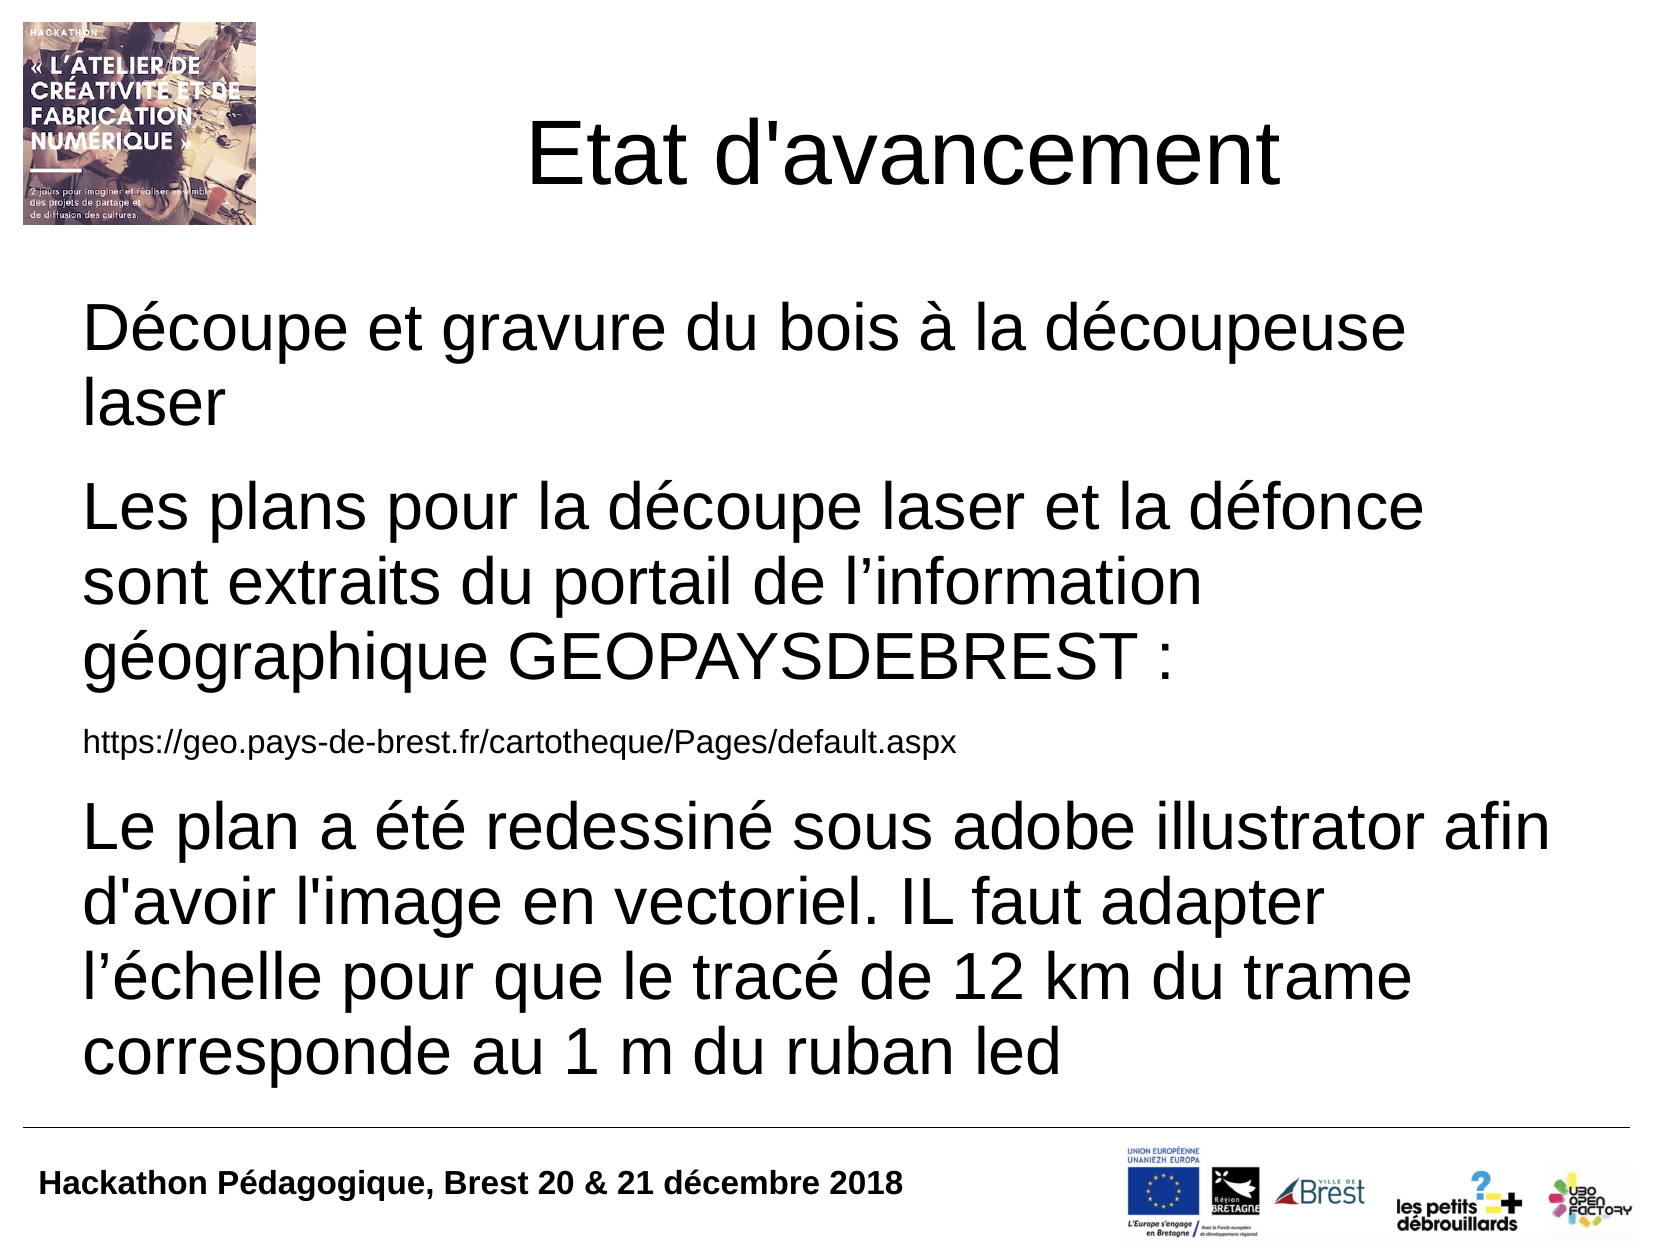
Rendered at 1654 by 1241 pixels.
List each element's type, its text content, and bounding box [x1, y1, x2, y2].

list Découpe et gravure du bois à la découpeuse laser Les plans pour la découpe laser et la défonce sont extraits du portail de l’information géographique GEOPAYSDEBREST : https://geo.pays-de-brest.fr/cartotheque/Pages/default.aspx Le plan a été redessiné sous adobe illustrator afin d'avoir l'image en vectoriel. IL faut adapter l’échelle pour que le tracé de 12 km du trame corresponde au 1 m du ruban led [82, 290, 1571, 1109]
title Etat d'avancement [236, 49, 1571, 257]
picture [1120, 1137, 1642, 1241]
text_box Hackathon Pédagogique, Brest 20 & 21 décembre 2018 [23, 1157, 945, 1211]
picture [23, 22, 256, 225]
